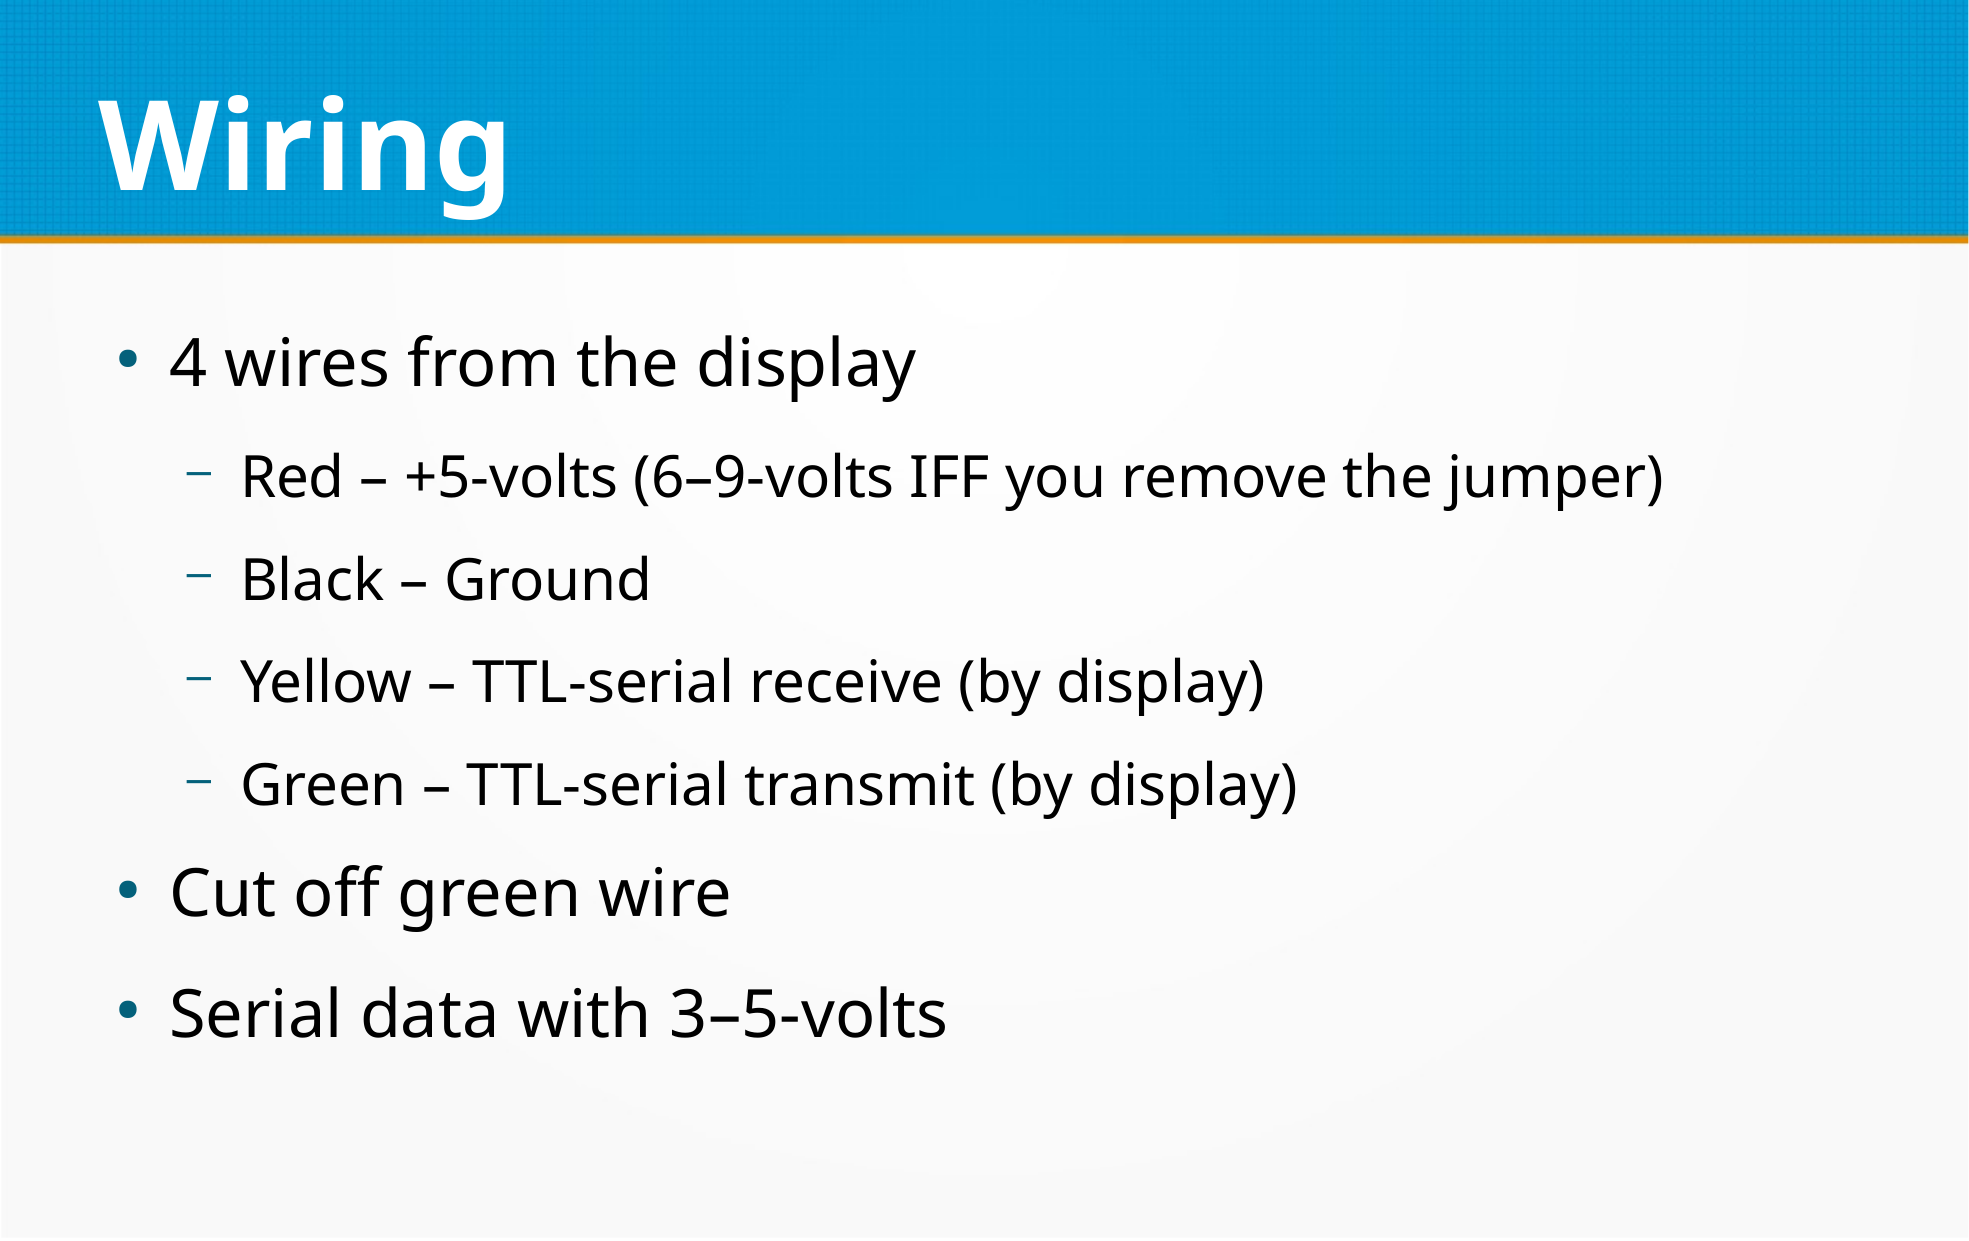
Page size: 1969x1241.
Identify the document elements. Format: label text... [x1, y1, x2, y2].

title Wiring [98, 19, 1870, 227]
list 4 wires from the display Red – +5-volts (6–9-volts IFF you remove the jumper) Black – Ground Yellow – TTL-serial receive (by display) Green – TTL-serial transmit (by display) Cut off green wire Serial data with 3–5-volts [98, 315, 1861, 1081]
picture [0, 233, 1969, 1241]
